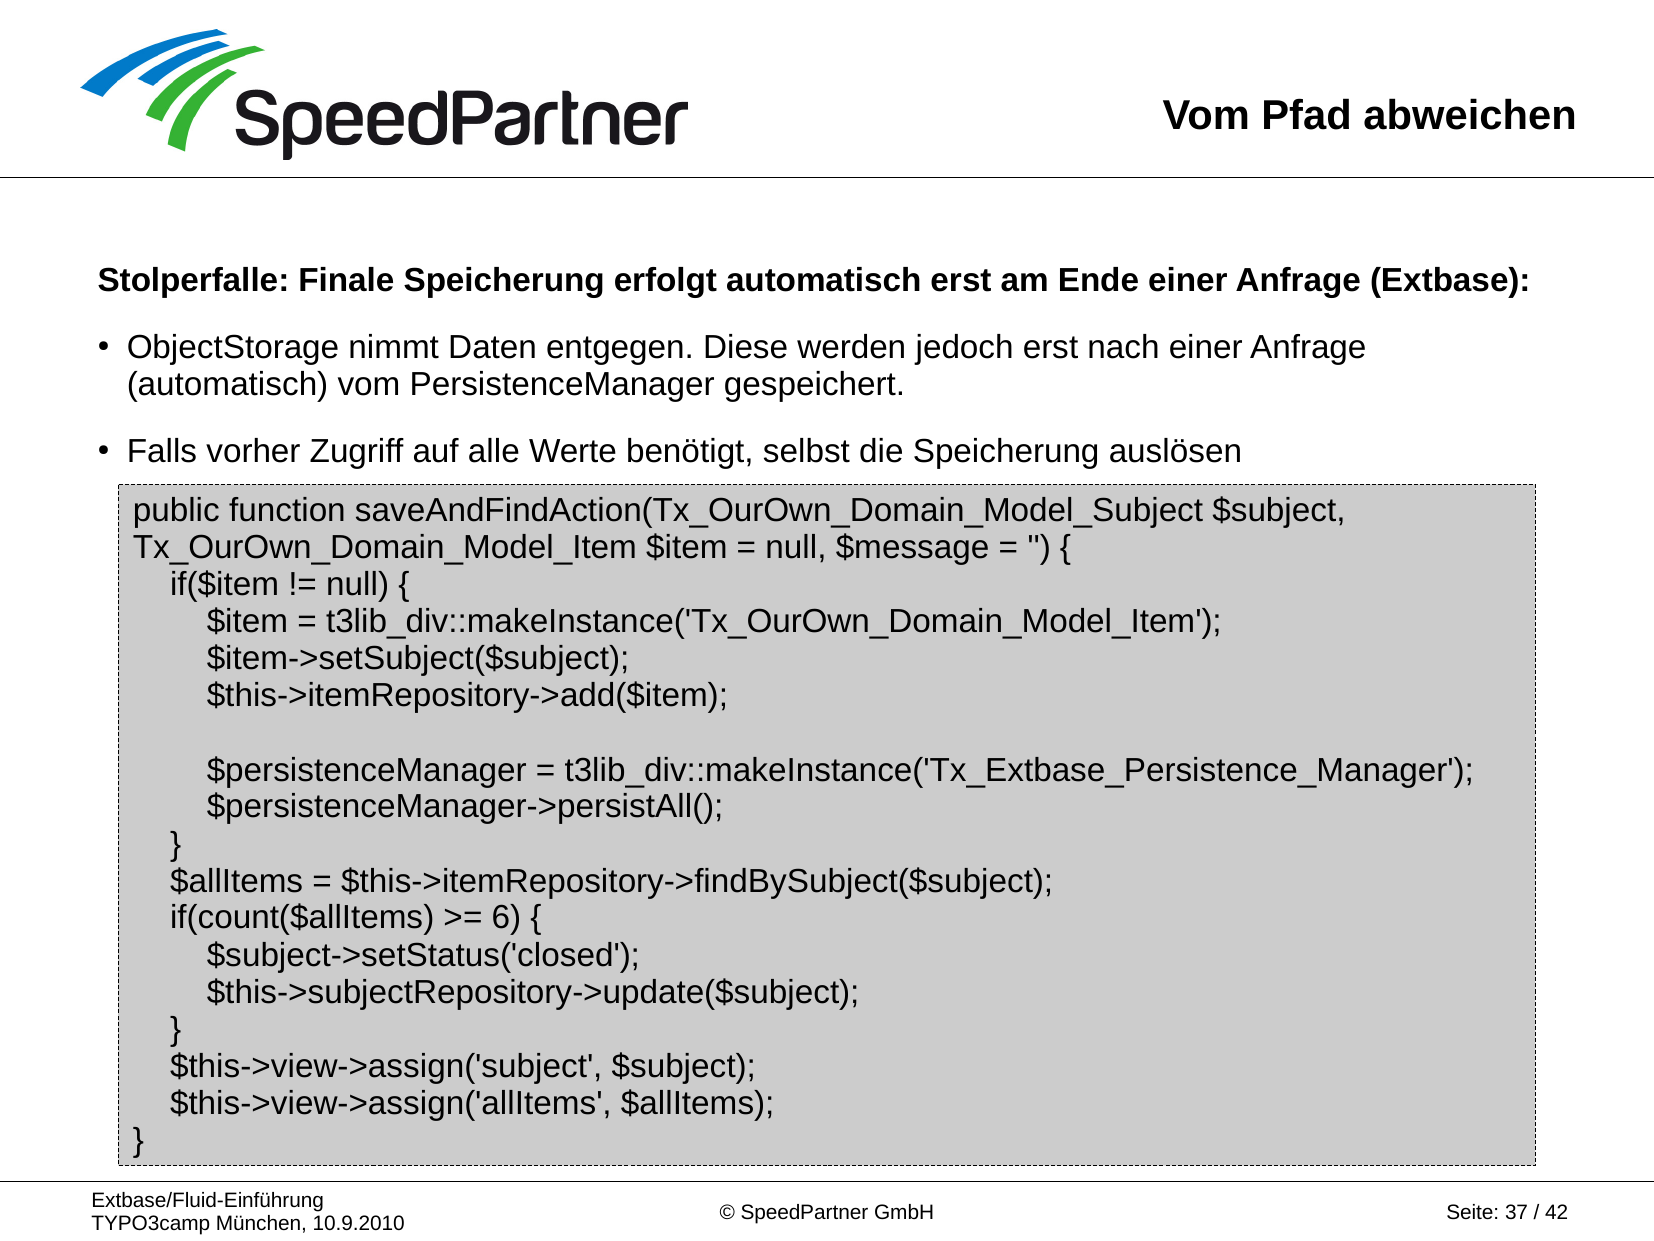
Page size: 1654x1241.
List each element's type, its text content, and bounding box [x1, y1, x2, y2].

title Vom Pfad abweichen [590, 70, 1577, 160]
text_box Stolperfalle: Finale Speicherung erfolgt automatisch erst am Ende einer Anfrage (Extbase): ObjectStorage nimmt Daten entgegen. Diese werden jedoch erst nach einer Anfrage (automatisch) vom PersistenceManager gespeichert. Falls vorher Zugriff auf alle Werte benötigt, selbst die Speicherung auslösen [82, 253, 1565, 1151]
text_box public function saveAndFindAction(Tx_OurOwn_Domain_Model_Subject $subject, Tx_OurOwn_Domain_Model_Item $item = null, $message = '') { if($item != null) { $item = t3lib_div::makeInstance('Tx_OurOwn_Domain_Model_Item'); $item->setSubject($subject); $this->itemRepository->add($item); $persistenceManager = t3lib_div::makeInstance('Tx_Extbase_Persistence_Manager'); $persistenceManager->persistAll(); } $allItems = $this->itemRepository->findBySubject($subject); if(count($allItems) >= 6) { $subject->setStatus('closed'); $this->subjectRepository->update($subject); } $this->view->assign('subject', $subject); $this->view->assign('allItems', $allItems); } [118, 484, 1536, 1166]
picture [80, 29, 688, 160]
